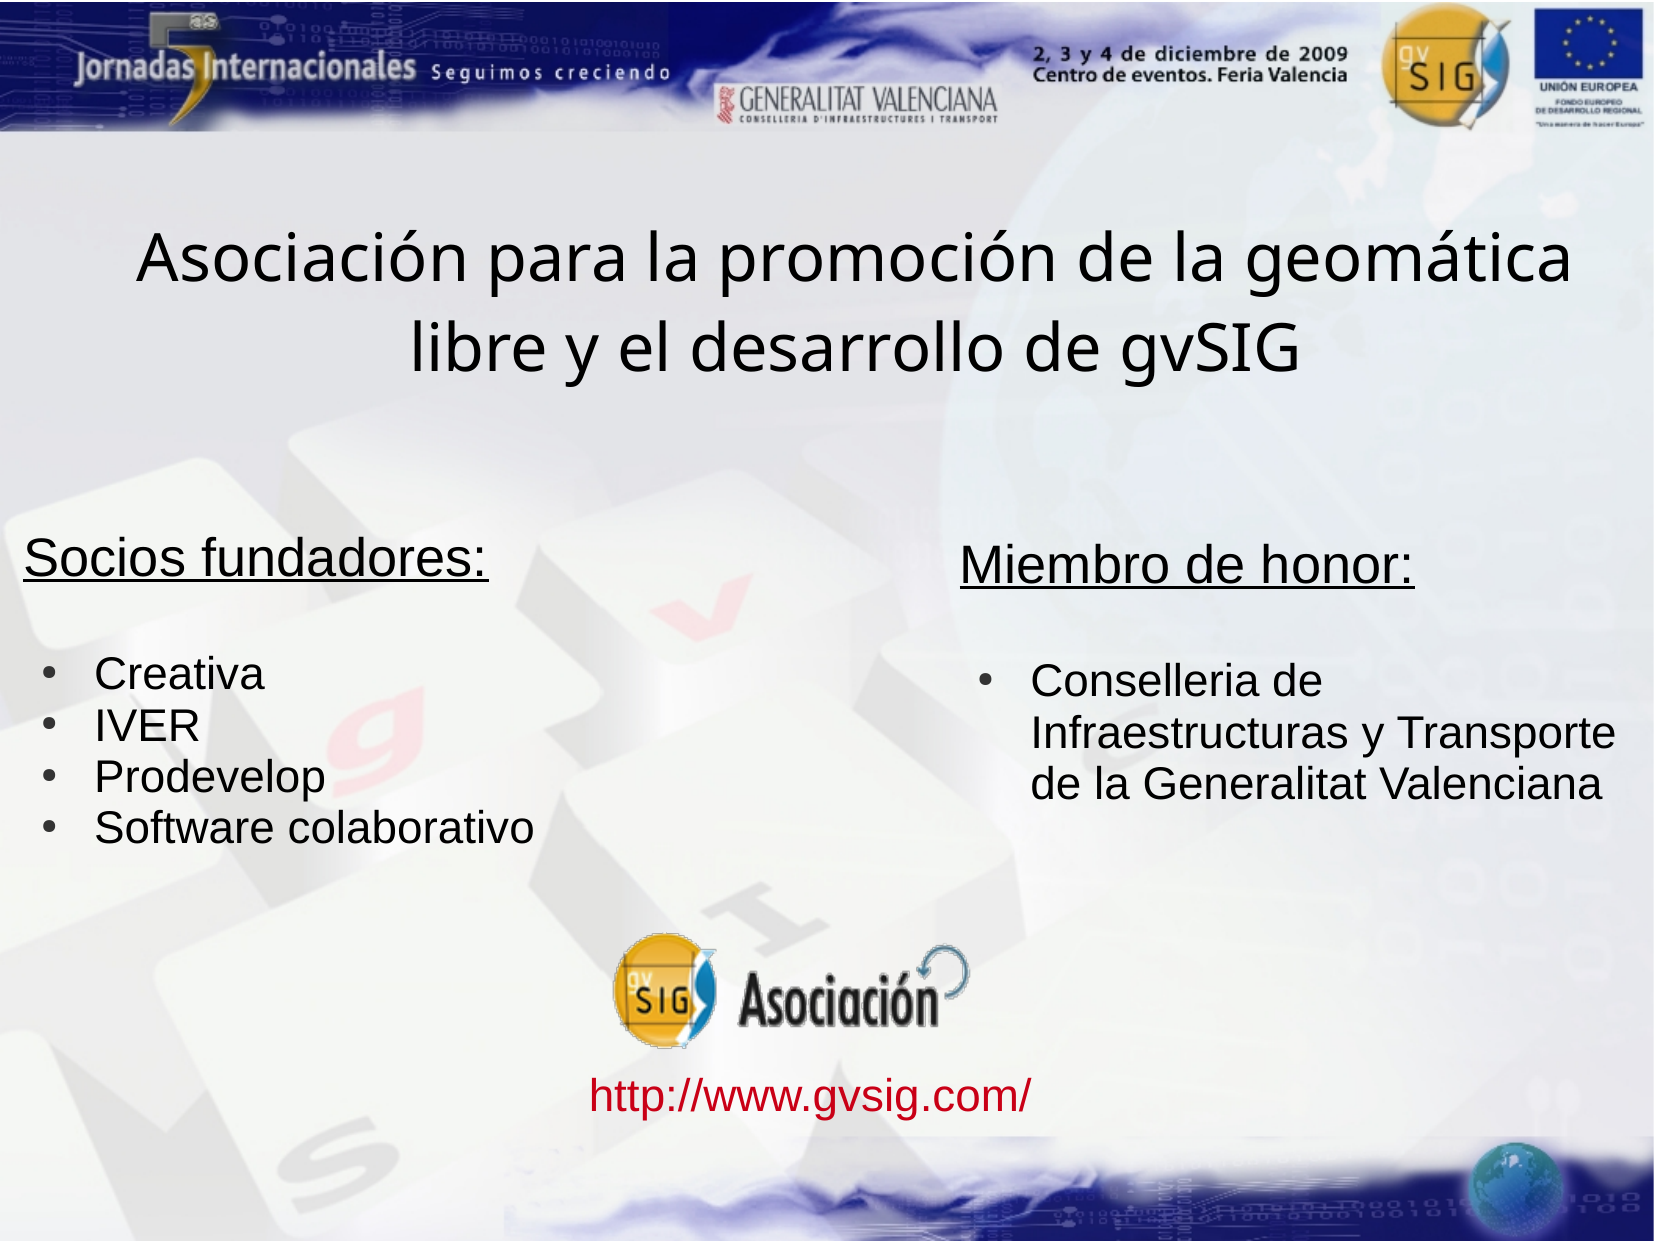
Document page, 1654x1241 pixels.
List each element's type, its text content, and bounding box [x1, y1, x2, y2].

text_box http://www.gvsig.com/ [551, 1062, 1069, 1155]
text_box Miembro de honor: Conselleria de Infraestructuras y Transporte de la Generalitat Valenciana [944, 526, 1654, 1188]
title Asociación para la promoción de la geomática libre y el desarrollo de gvSIG [88, 204, 1625, 397]
text_box Socios fundadores: Creativa IVER Prodevelop Software colaborativo [8, 519, 827, 1063]
picture [0, 2, 1654, 1241]
